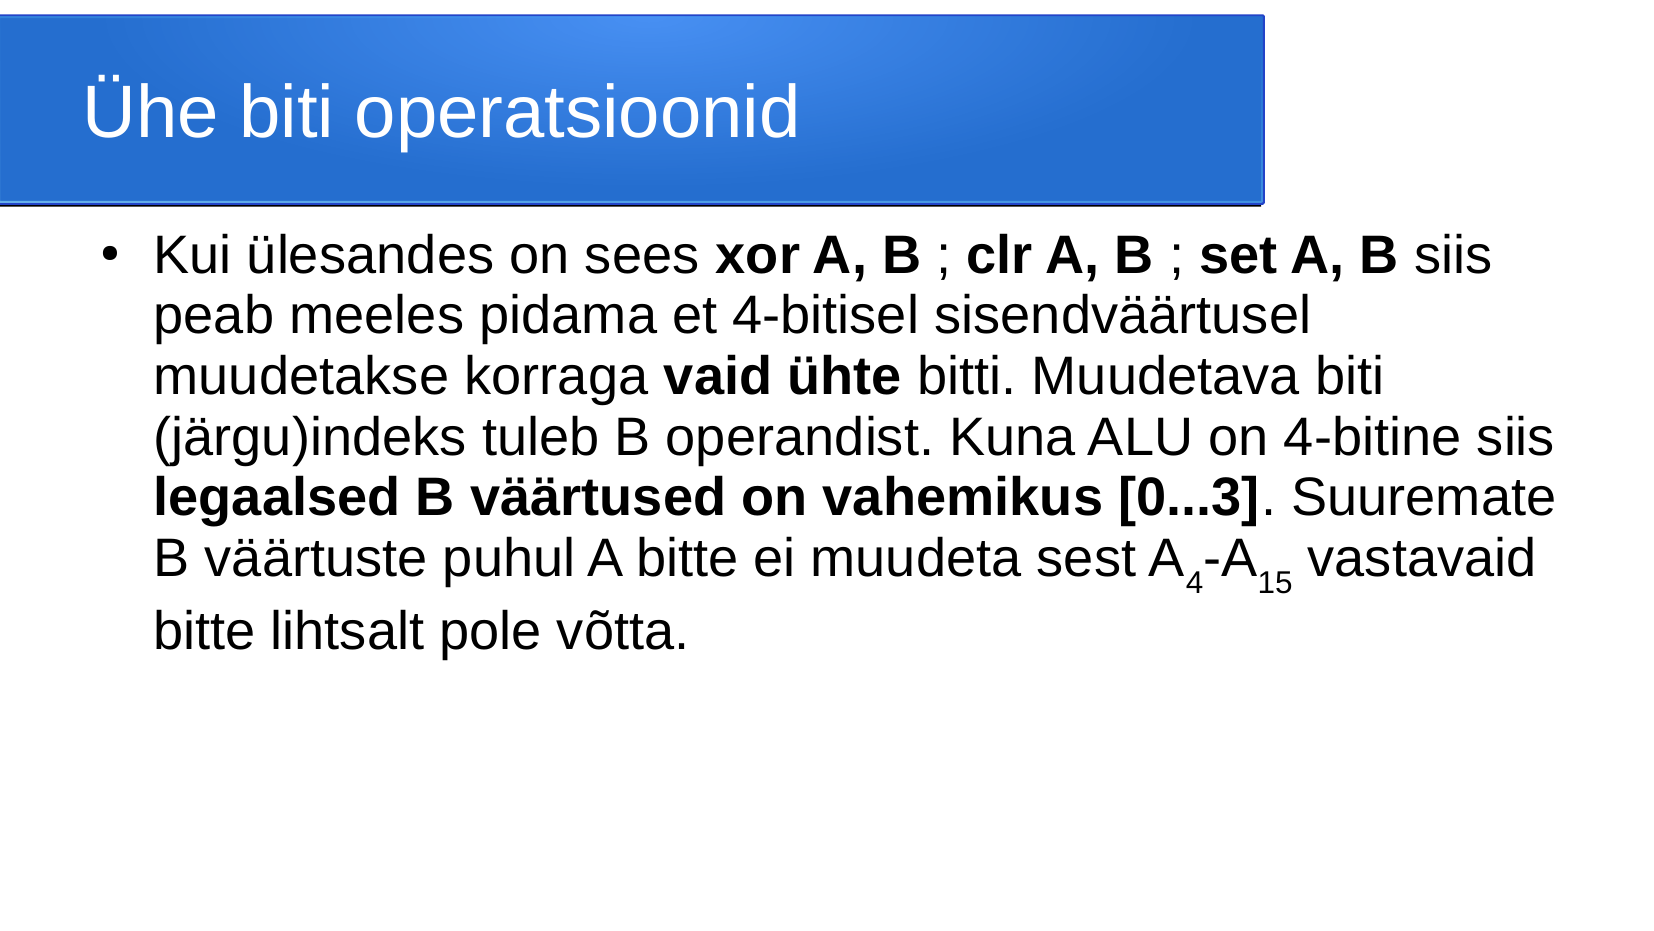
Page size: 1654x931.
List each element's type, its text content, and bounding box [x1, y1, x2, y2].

list Kui ülesandes on sees xor A, B ; clr A, B ; set A, B siis peab meeles pidama et 4-bitisel sisendväärtusel muudetakse korraga vaid ühte bitti. Muudetava biti (järgu)indeks tuleb B operandist. Kuna ALU on 4-bitine siis legaalsed B väärtused on vahemikus [0...3]. Suuremate B väärtuste puhul A bitte ei muudeta sest A4-A15 vastavaid bitte lihtsalt pole võtta. [82, 224, 1571, 764]
title Ühe biti operatsioonid [82, 35, 1235, 189]
